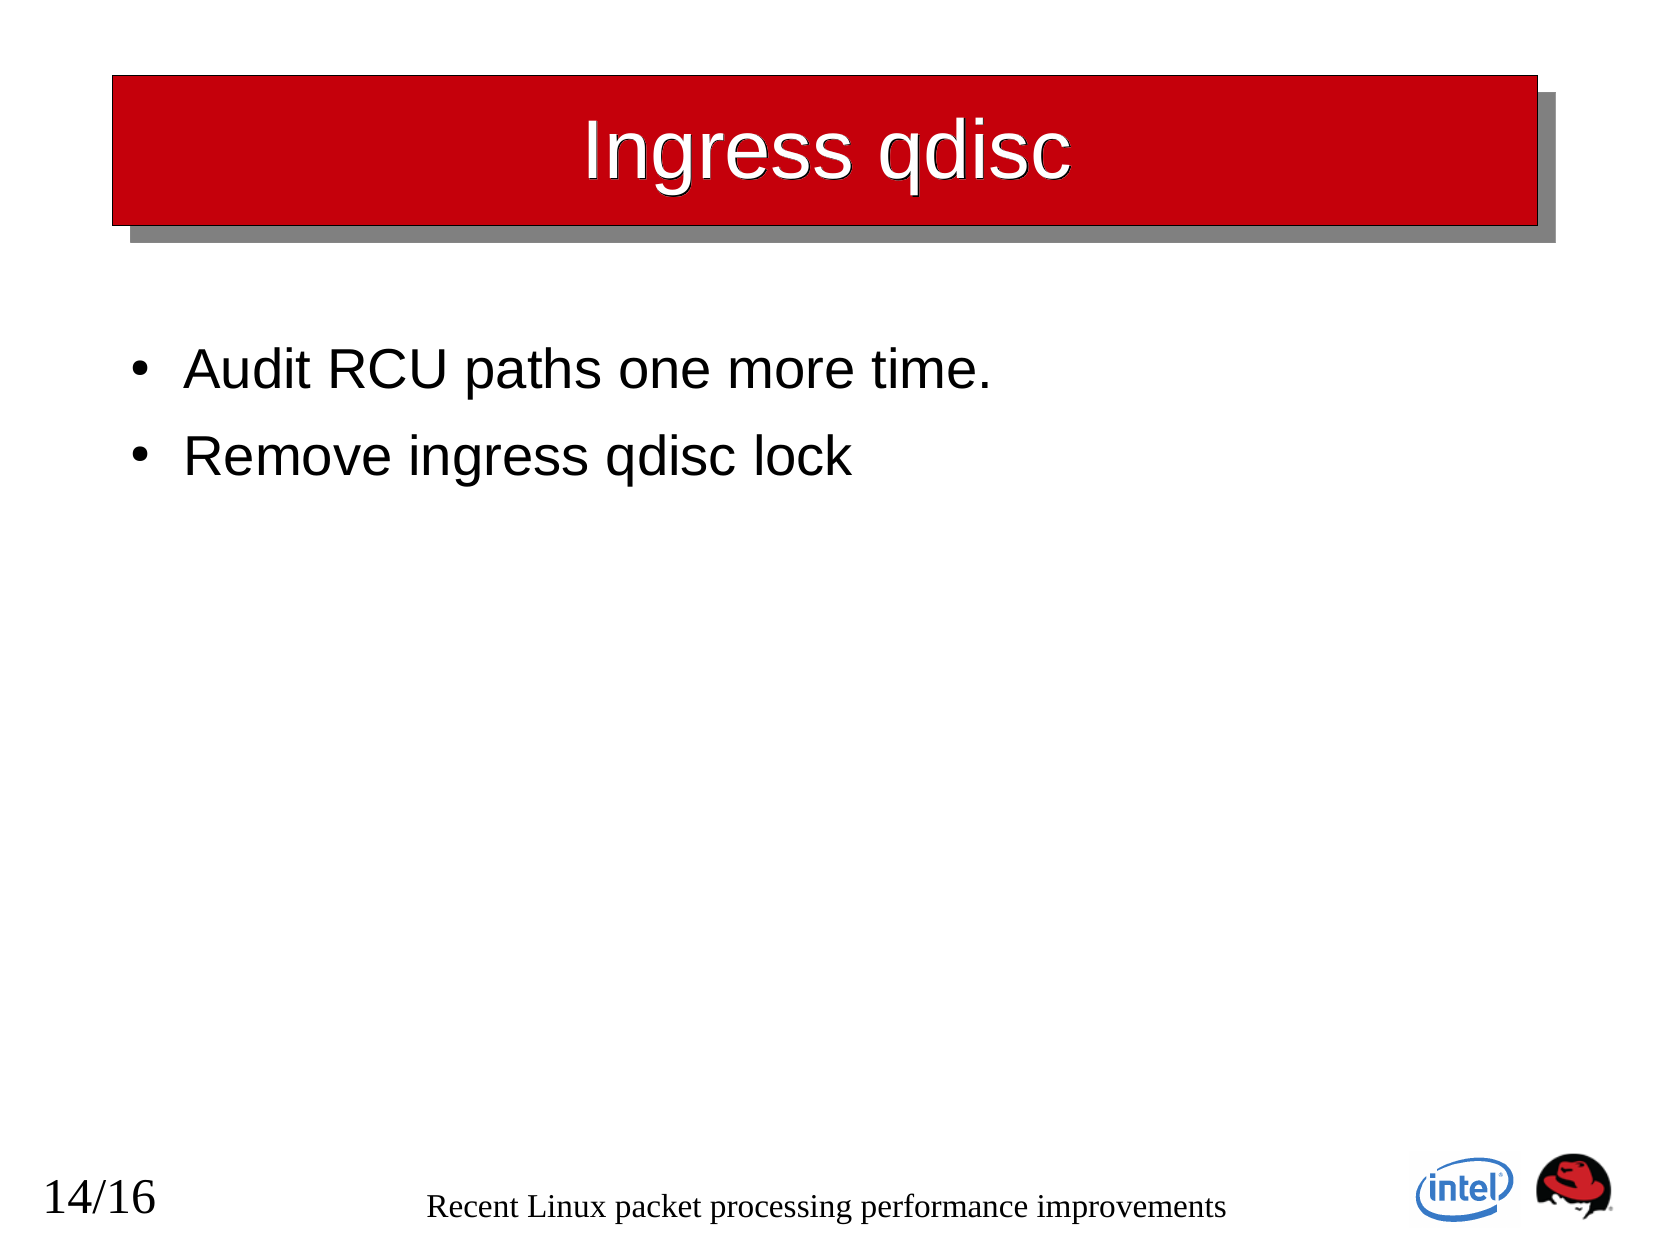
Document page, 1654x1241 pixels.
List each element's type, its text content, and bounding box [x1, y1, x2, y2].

list Audit RCU paths one more time. Remove ingress qdisc lock [112, 337, 1538, 1126]
picture [1409, 1151, 1521, 1228]
title Ingress qdisc [116, 75, 1538, 226]
picture [1535, 1151, 1619, 1229]
